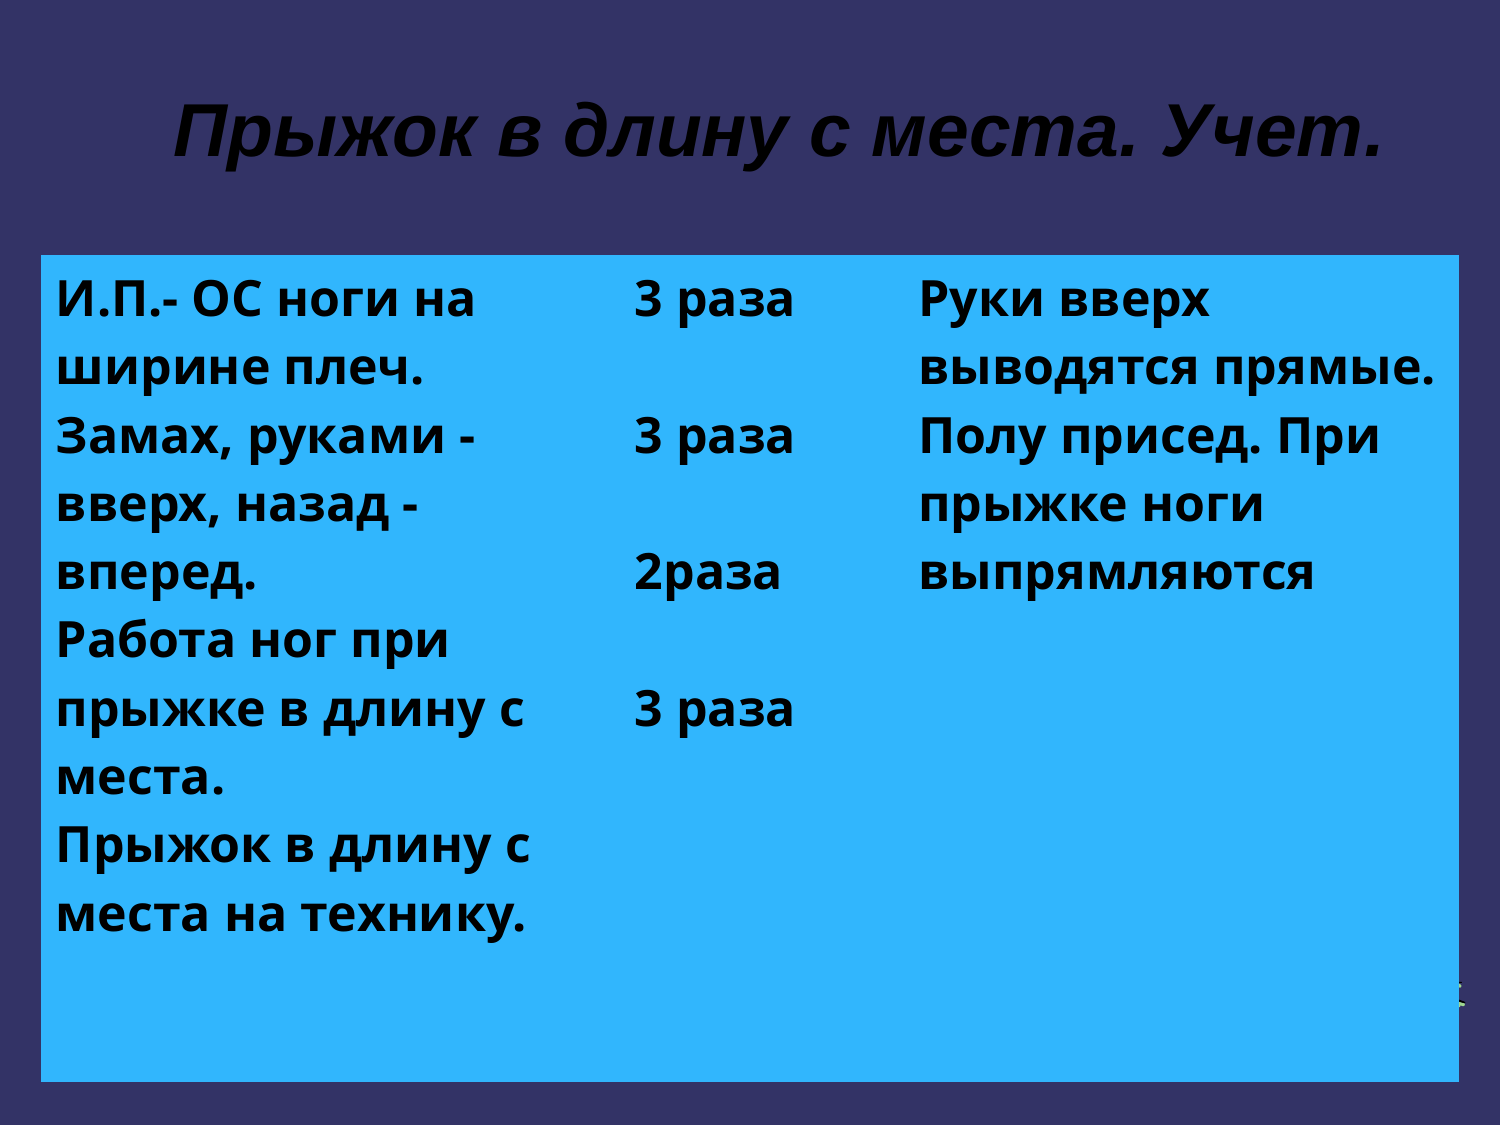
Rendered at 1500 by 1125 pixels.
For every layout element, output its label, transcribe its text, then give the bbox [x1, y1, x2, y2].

title Прыжок в длину с места. Учет. [75, 0, 1426, 255]
table_header Руки вверх выводятся прямые. Полу присед. При прыжке ноги выпрямляются [904, 255, 1459, 1082]
table_header И.П.- ОС ноги на ширине плеч. Замах, руками - вверх, назад - вперед. Работа ног при прыжке в длину с места. Прыжок в длину с места на технику. [41, 255, 620, 1082]
table_header 3 раза 3 раза 2раза 3 раза [620, 255, 904, 1082]
